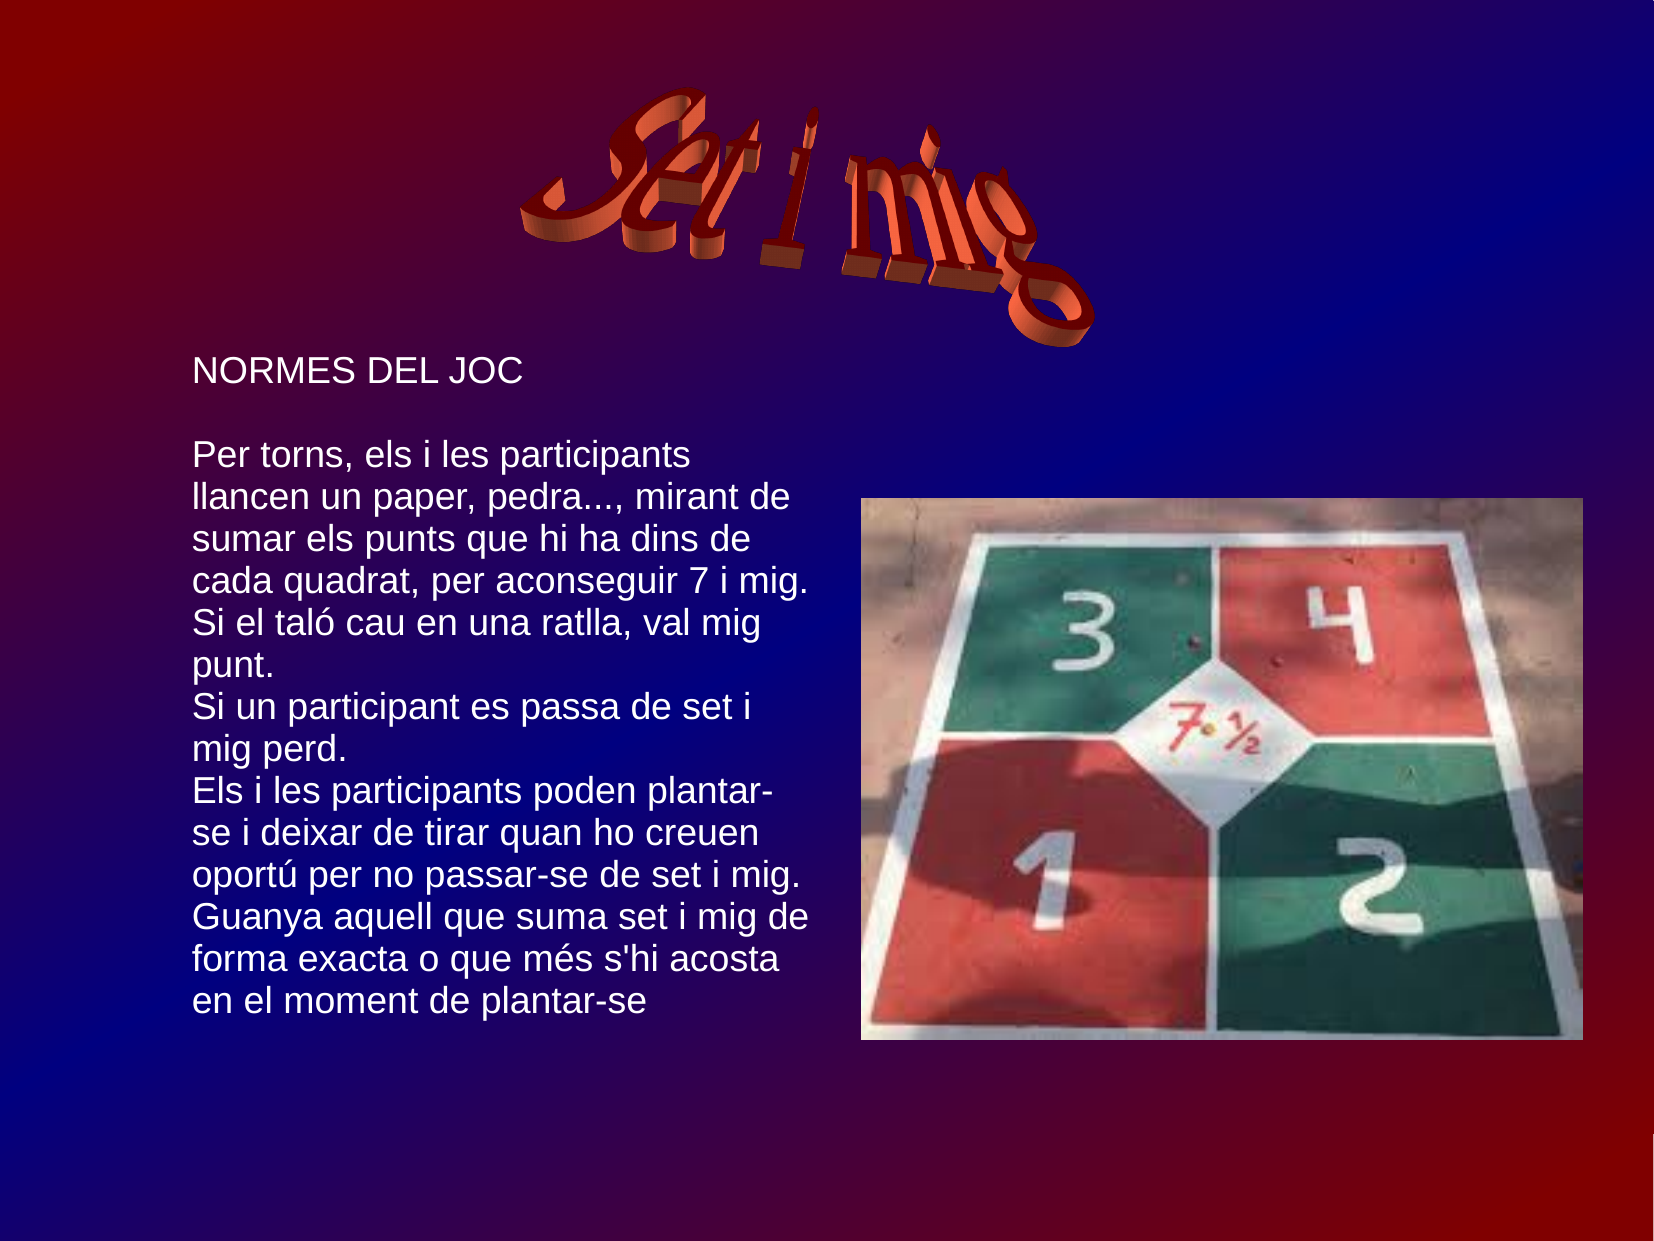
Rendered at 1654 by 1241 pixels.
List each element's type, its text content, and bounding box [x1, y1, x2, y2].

picture [861, 498, 1583, 1040]
text_box [389, 177, 1075, 248]
text_box NORMES DEL JOC Per torns, els i les participants llancen un paper, pedra..., mirant de sumar els punts que hi ha dins de cada quadrat, per aconseguir 7 i mig. Si el taló cau en una ratlla, val mig punt. Si un participant es passa de set i mig perd. Els i les participants poden plantar-se i deixar de tirar quan ho creuen oportú per no passar-se de set i mig. Guanya aquell que suma set i mig de forma exacta o que més s'hi acosta en el moment de plantar-se [177, 342, 827, 1030]
